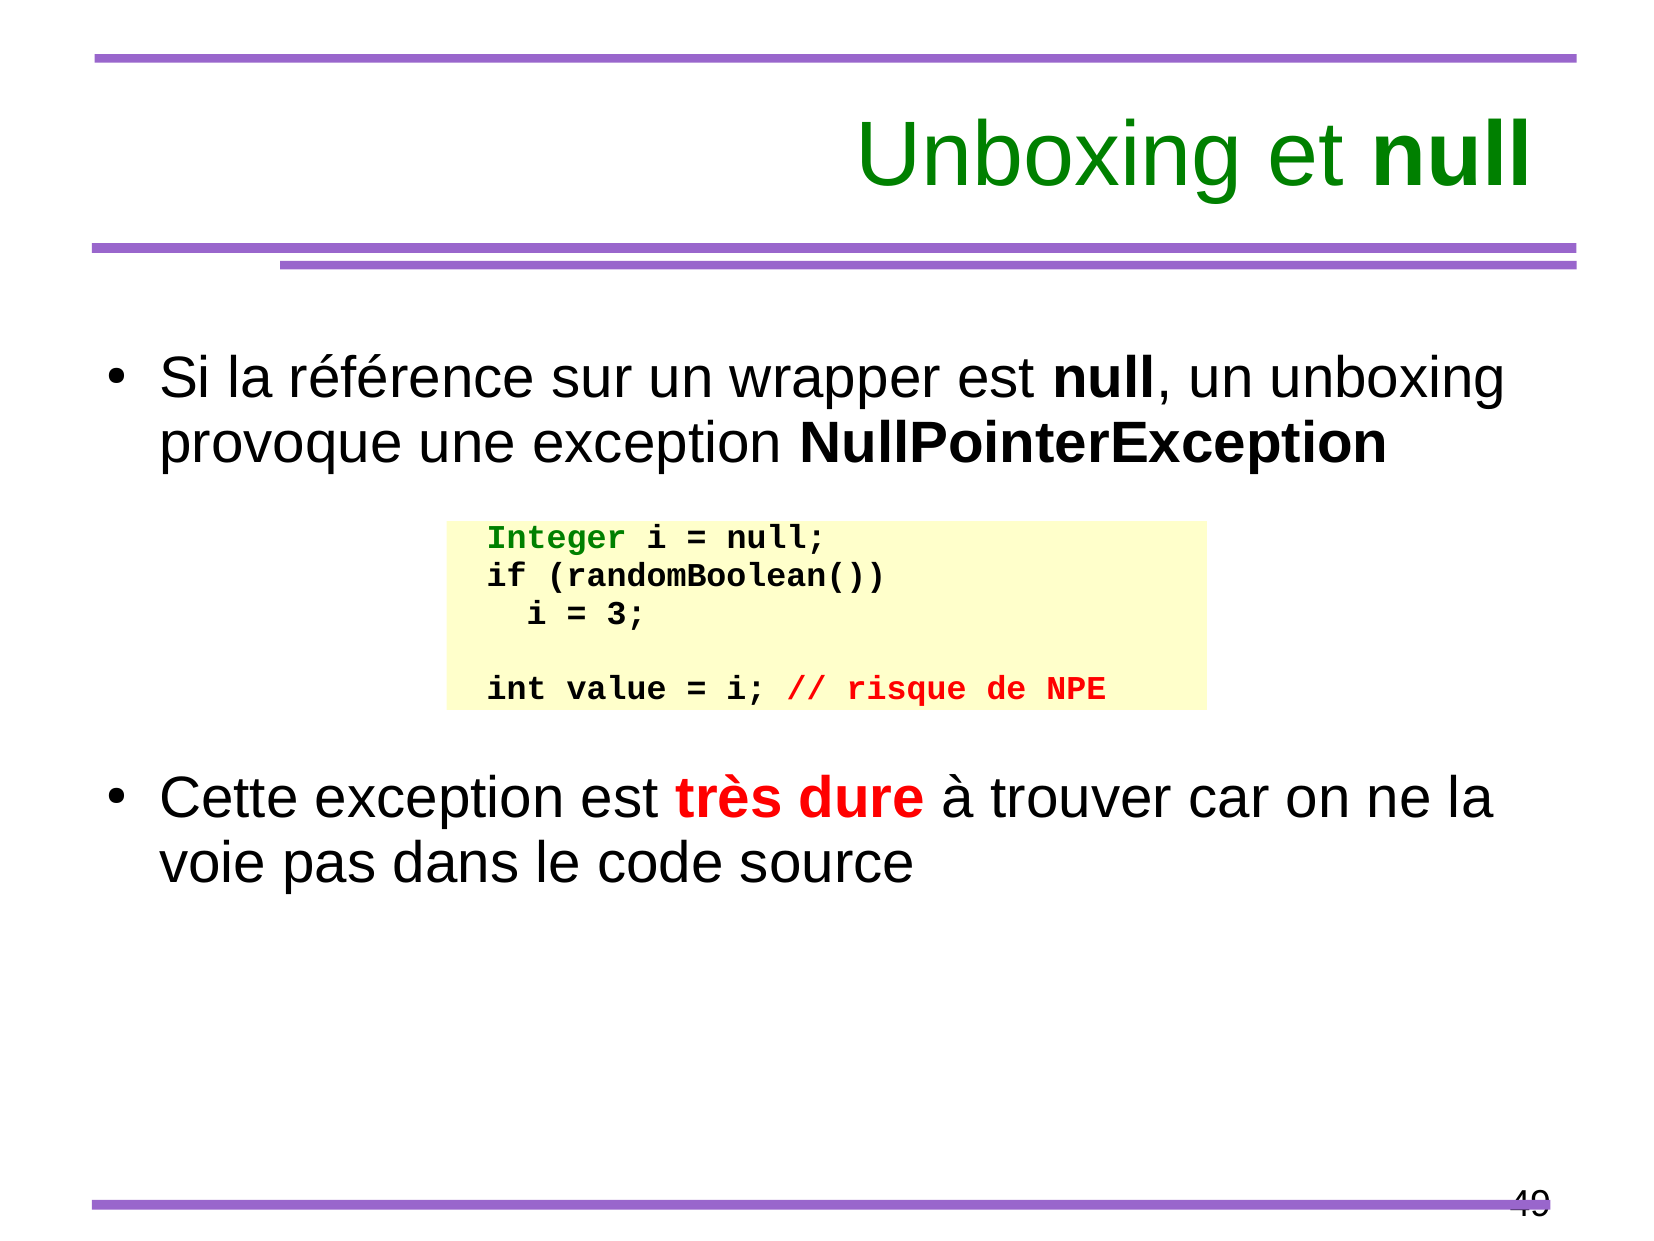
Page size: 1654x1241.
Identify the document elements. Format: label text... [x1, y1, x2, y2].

list Si la référence sur un wrapper est null, un unboxing provoque une exception NullPointerException Cette exception est très dure à trouver car on ne la voie pas dans le code source [88, 344, 1566, 1076]
text_box Integer i = null; if (randomBoolean()) i = 3; int value = i; // risque de NPE [446, 521, 1207, 710]
title Unboxing et null [121, 49, 1534, 257]
